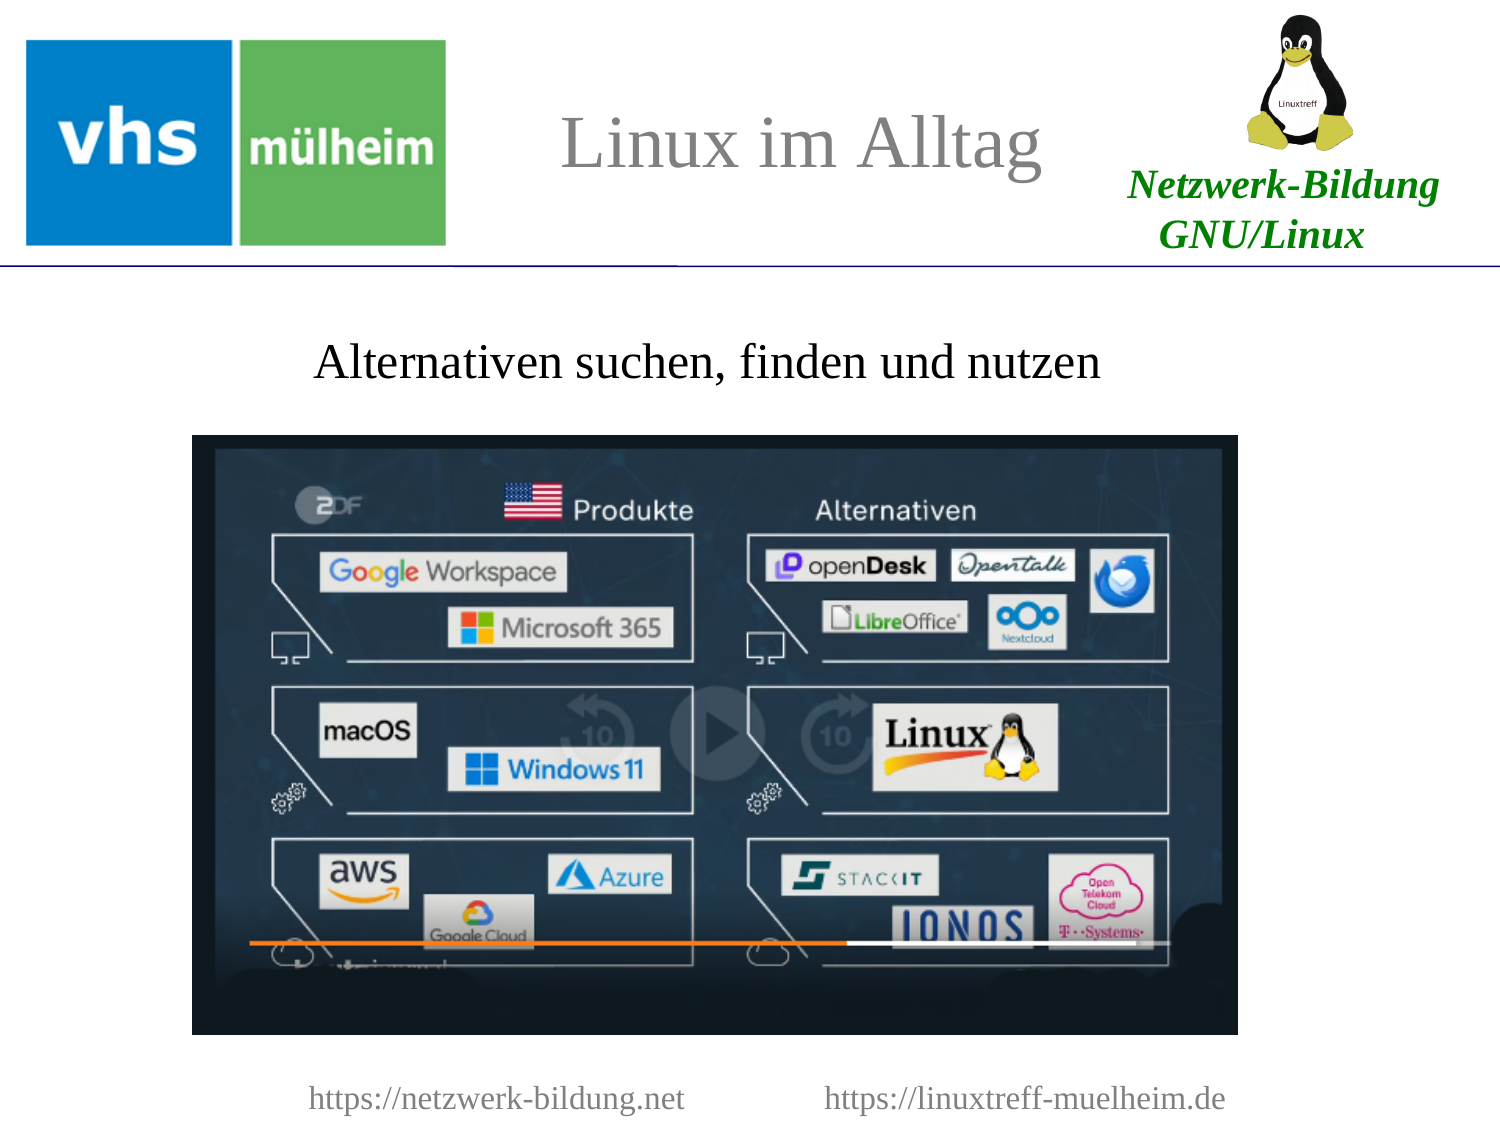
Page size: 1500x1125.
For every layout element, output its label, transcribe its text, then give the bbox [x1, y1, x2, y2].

picture [192, 435, 1238, 1036]
picture [1246, 13, 1353, 152]
text_box Alternativen suchen, finden und nutzen [187, 323, 1228, 411]
text_box https://netzwerk-bildung.net https://linuxtreff-muelheim.de [34, 1070, 1500, 1125]
text_box Linux im Alltag [525, 88, 1079, 195]
text_box Netzwerk-Bildung GNU/Linux [1112, 151, 1467, 267]
picture [14, 32, 461, 254]
